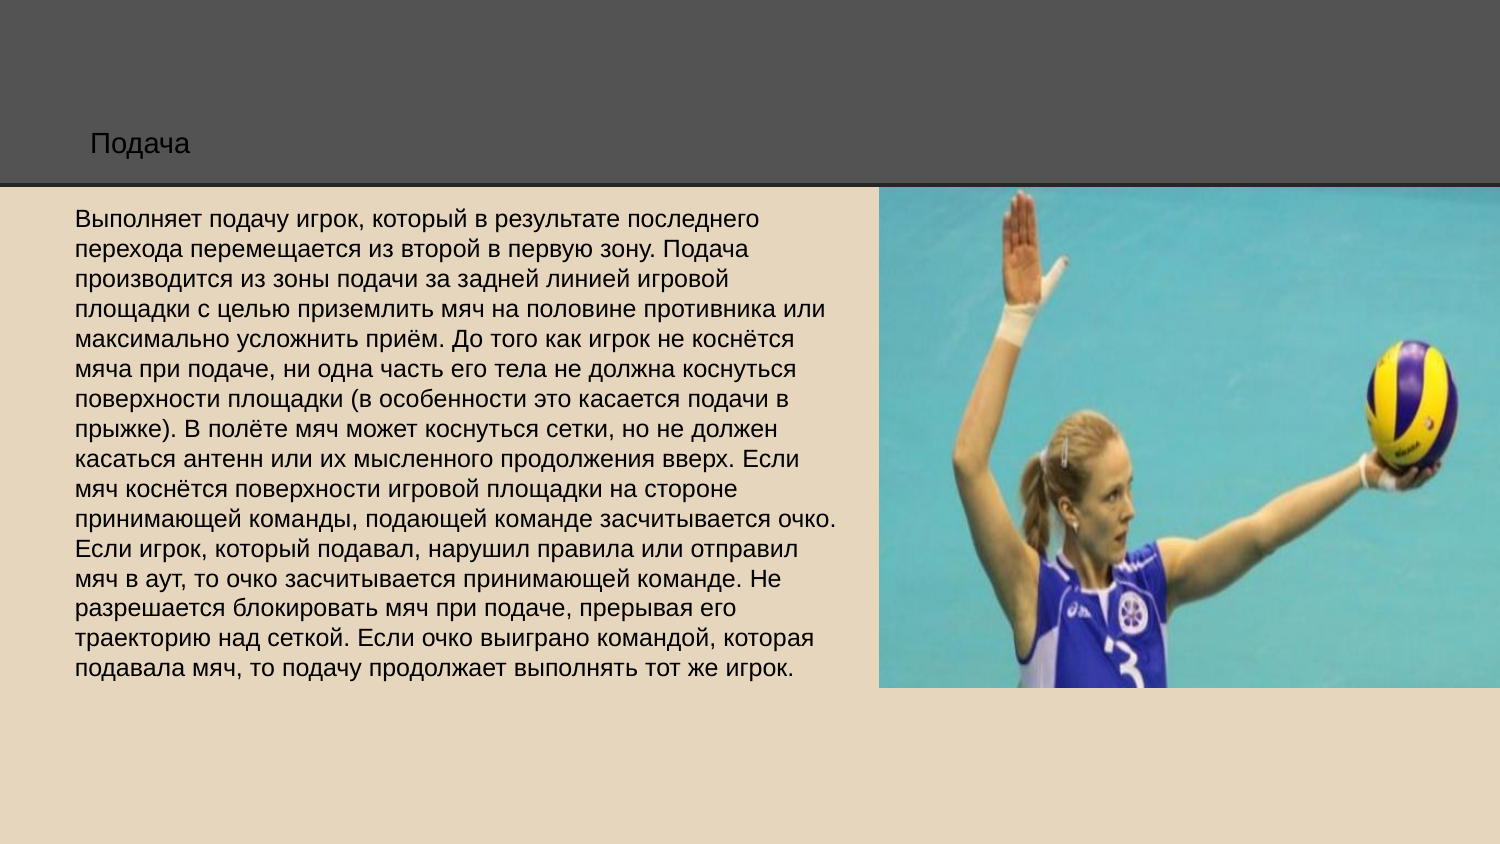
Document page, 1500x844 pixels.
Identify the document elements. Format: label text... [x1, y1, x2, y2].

picture [879, 187, 1500, 688]
list Выполняет подачу игрок, который в результате последнего перехода перемещается из второй в первую зону. Подача производится из зоны подачи за задней линией игровой площадки с целью приземлить мяч на половине противника или максимально усложнить приём. До того как игрок не коснётся мяча при подаче, ни одна часть его тела не должна коснуться поверхности площадки (в особенности это касается подачи в прыжке). В полёте мяч может коснуться сетки, но не должен касаться антенн или их мысленного продолжения вверх. Если мяч коснётся поверхности игровой площадки на стороне принимающей команды, подающей команде засчитывается очко. Если игрок, который подавал, нарушил правила или отправил мяч в аут, то очко засчитывается принимающей команде. Не разрешается блокировать мяч при подаче, прерывая его траекторию над сеткой. Если очко выиграно командой, которая подавала мяч, то подачу продолжает выполнять тот же игрок. [59, 187, 856, 830]
title Подача [75, 33, 1425, 175]
